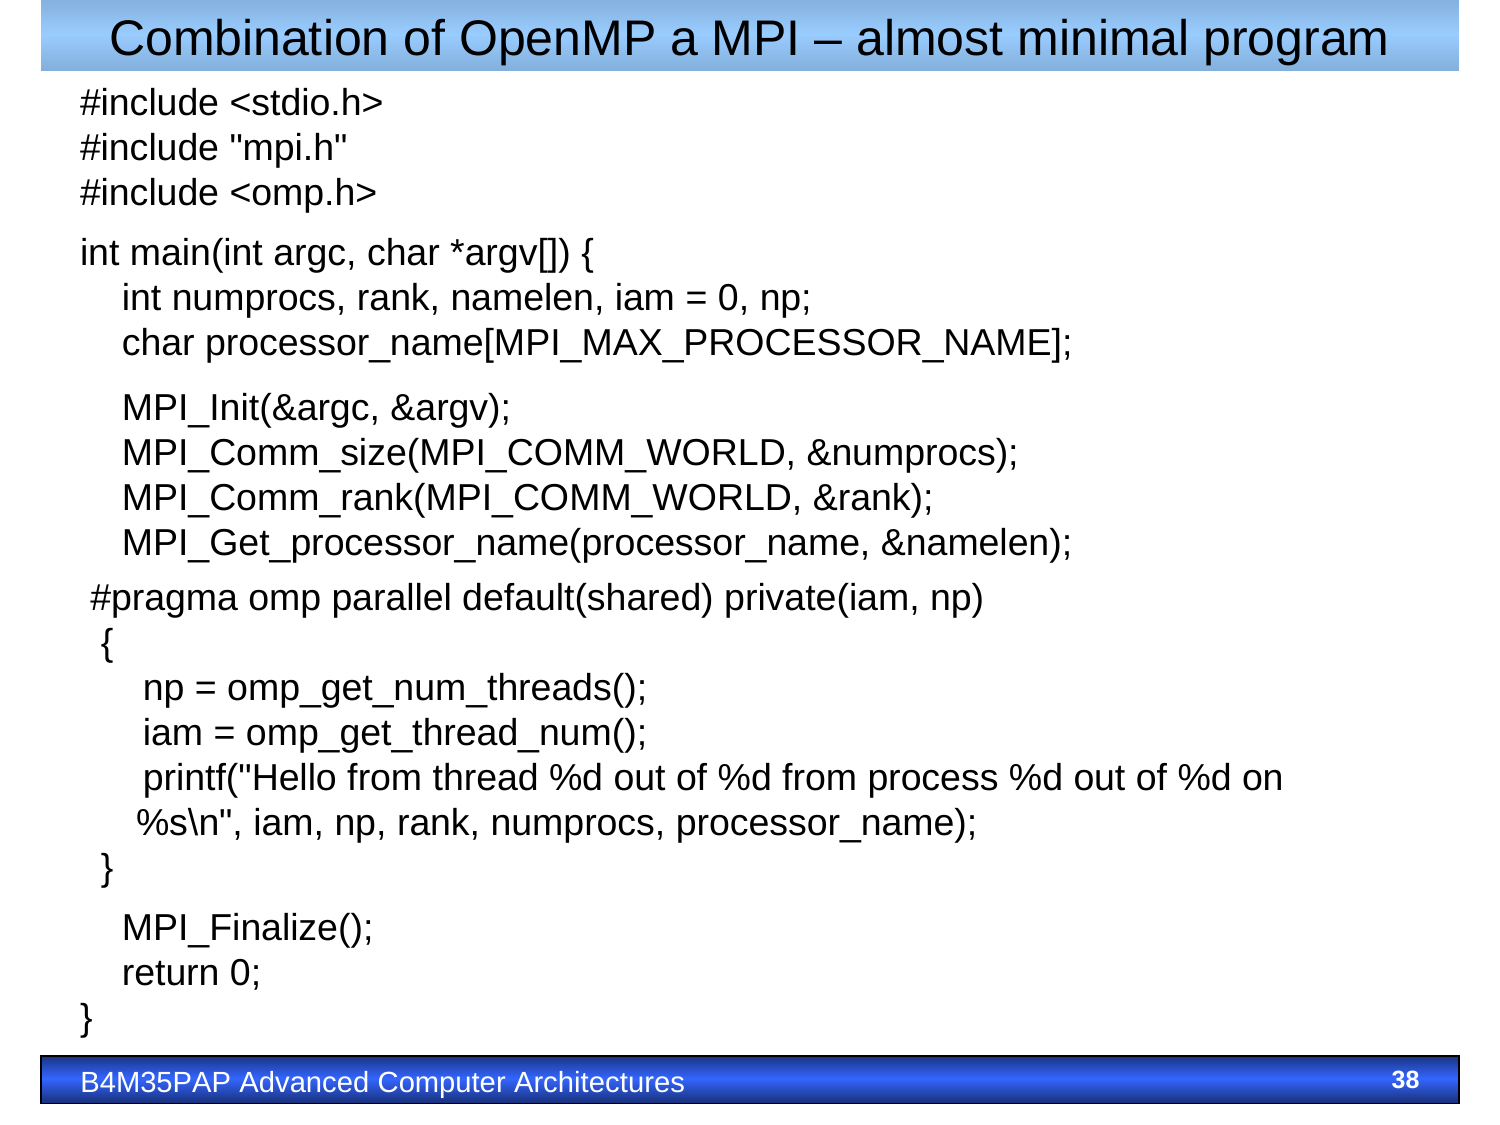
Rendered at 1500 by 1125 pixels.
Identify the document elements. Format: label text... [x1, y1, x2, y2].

title Combination of OpenMP a MPI – almost minimal program [41, 0, 1459, 71]
list #include <stdio.h> #include "mpi.h" #include <omp.h> int main(int argc, char *argv[]) { int numprocs, rank, namelen, iam = 0, np; char processor_name[MPI_MAX_PROCESSOR_NAME]; MPI_Init(&argc, &argv); MPI_Comm_size(MPI_COMM_WORLD, &numprocs); MPI_Comm_rank(MPI_COMM_WORLD, &rank); MPI_Get_processor_name(processor_name, &namelen); #pragma omp parallel default(shared) private(iam, np) { np = omp_get_num_threads(); iam = omp_get_thread_num(); printf("Hello from thread %d out of %d from process %d out of %d on %s\n", iam, np, rank, numprocs, processor_name); } MPI_Finalize(); return 0; } [64, 70, 1436, 1024]
